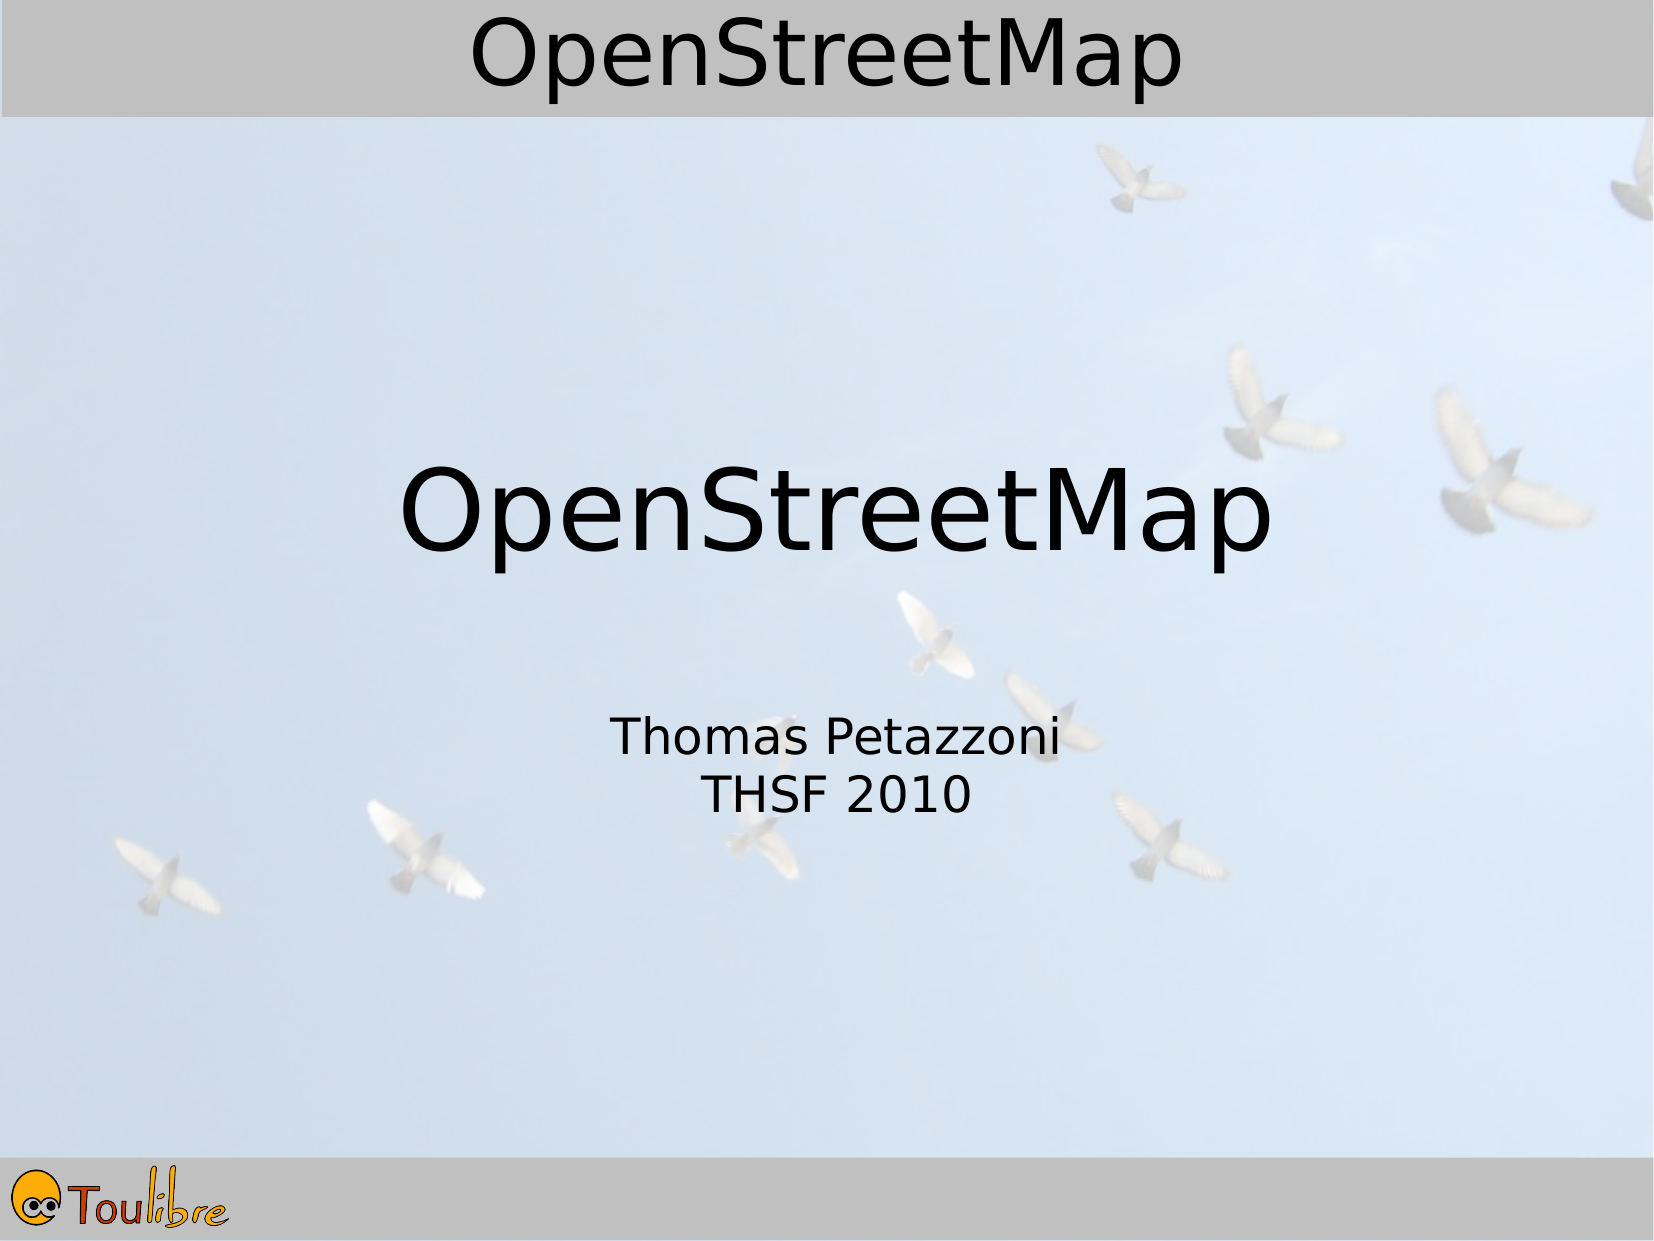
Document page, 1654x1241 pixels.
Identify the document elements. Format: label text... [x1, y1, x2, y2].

picture [11, 1165, 229, 1228]
title OpenStreetMap [1, 0, 1654, 117]
subtitle OpenStreetMap Thomas Petazzoni THSF 2010 [58, 139, 1616, 1132]
